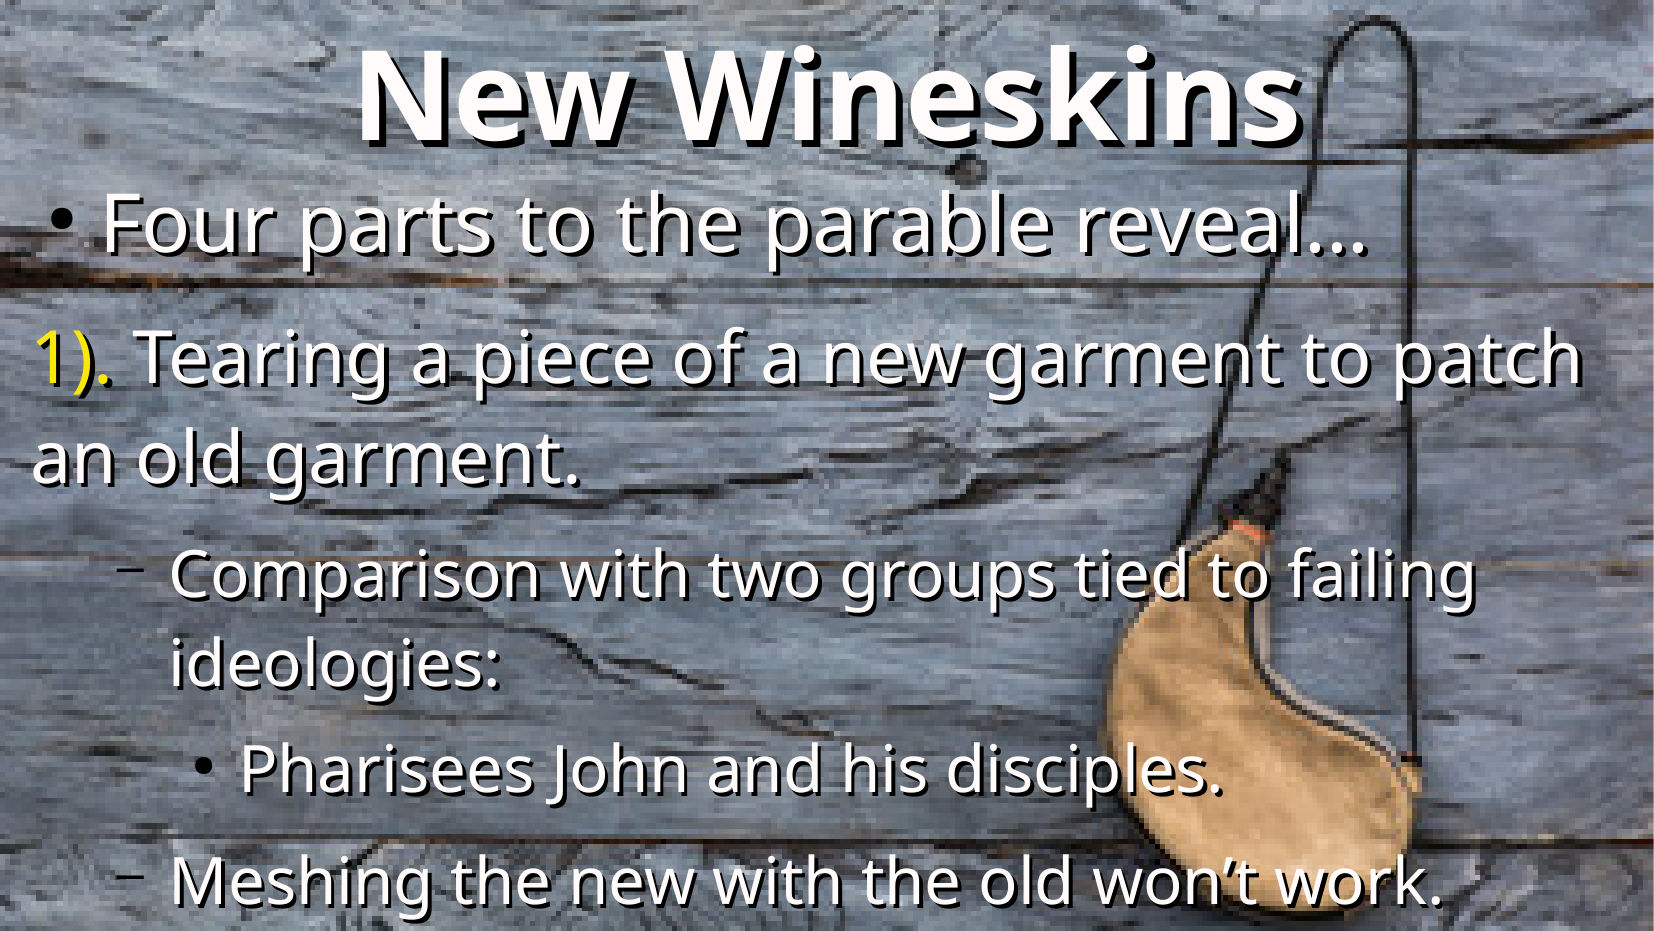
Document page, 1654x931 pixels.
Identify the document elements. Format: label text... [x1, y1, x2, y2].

title New Wineskins [82, 3, 1571, 165]
list Four parts to the parable reveal... 1). Tearing a piece of a new garment to patch an old garment. Comparison with two groups tied to failing ideologies: Pharisees John and his disciples. Meshing the new with the old won’t work. [30, 165, 1636, 931]
picture [0, 0, 1654, 931]
